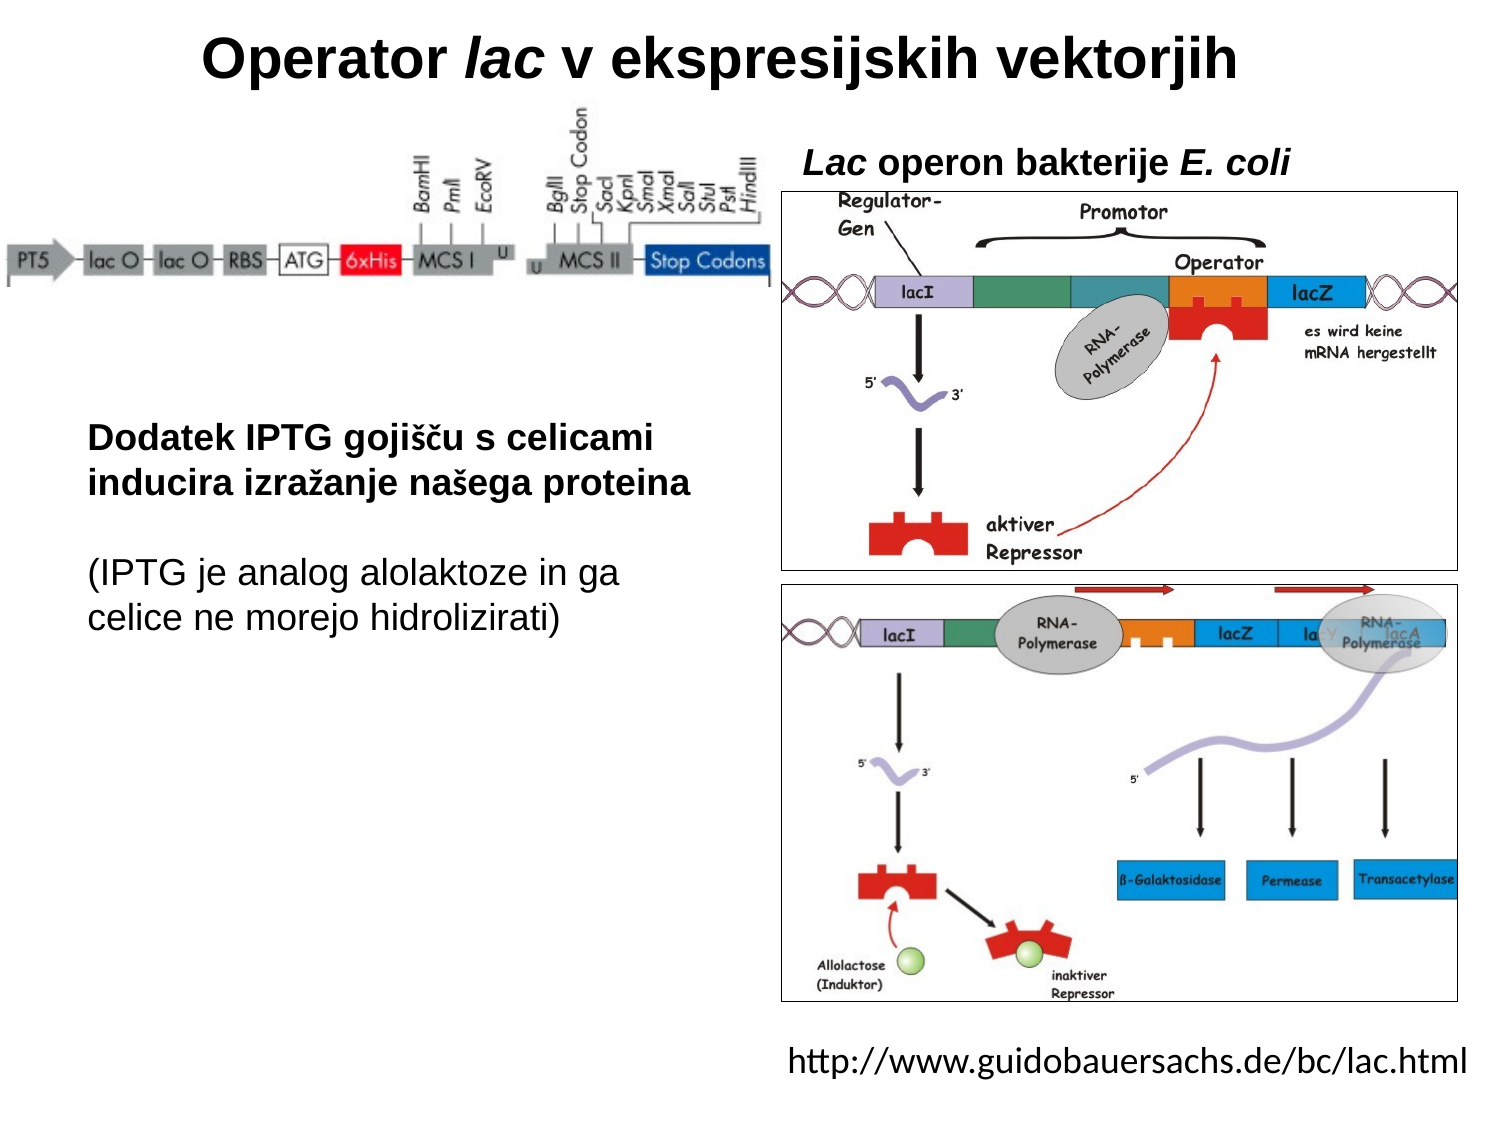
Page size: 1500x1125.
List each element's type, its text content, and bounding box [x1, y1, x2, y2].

picture [781, 584, 1458, 1002]
text_box Lac operon bakterije E. coli [788, 130, 1306, 191]
picture [4, 99, 773, 287]
picture [781, 191, 1458, 571]
text_box http://www.guidobauersachs.de/bc/lac.html [772, 1028, 1484, 1089]
text_box Dodatek IPTG gojišču s celicami inducira izražanje našega proteina (IPTG je analog alolaktoze in ga celice ne morejo hidrolizirati) [72, 406, 706, 646]
text_box Operator lac v ekspresijskih vektorjih [187, 13, 1346, 99]
